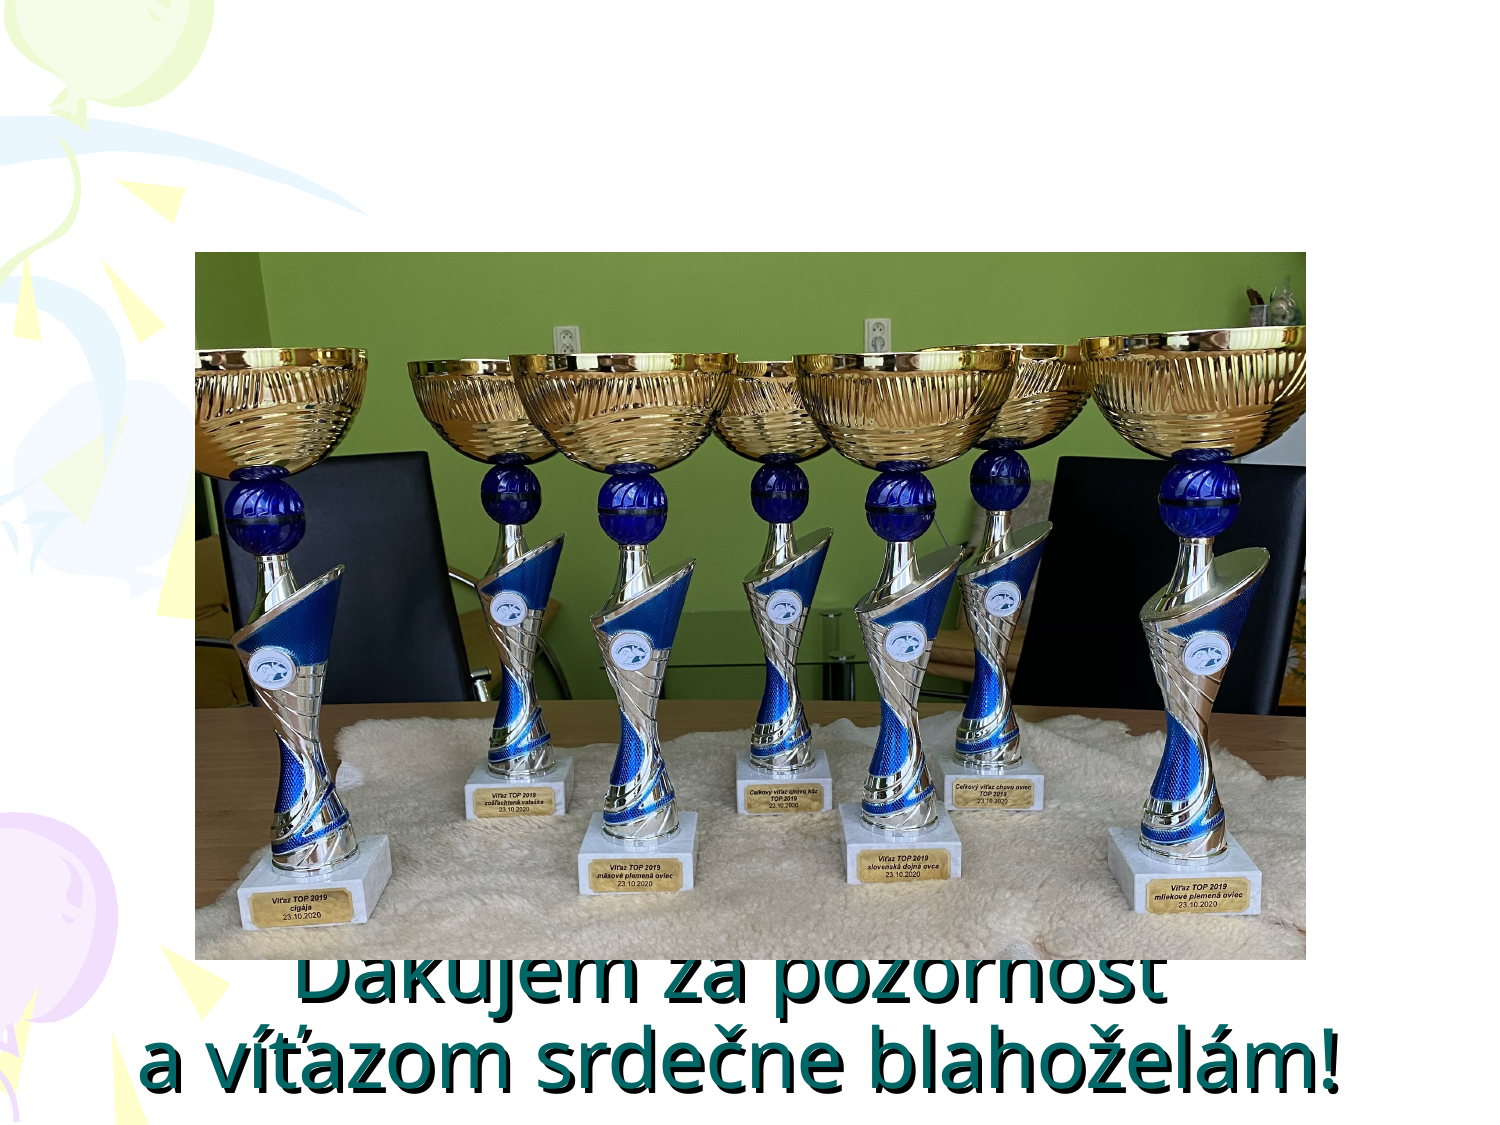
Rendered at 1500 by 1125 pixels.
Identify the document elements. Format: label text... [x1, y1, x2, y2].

text_box Ďakujem za pozornosť a víťazom srdečne blahoželám! Kompletné výsledky budú zverejnené na www.zchok.sk a v časopise „Chov oviec a kôz“ [64, 919, 1415, 1107]
picture [195, 252, 1306, 960]
